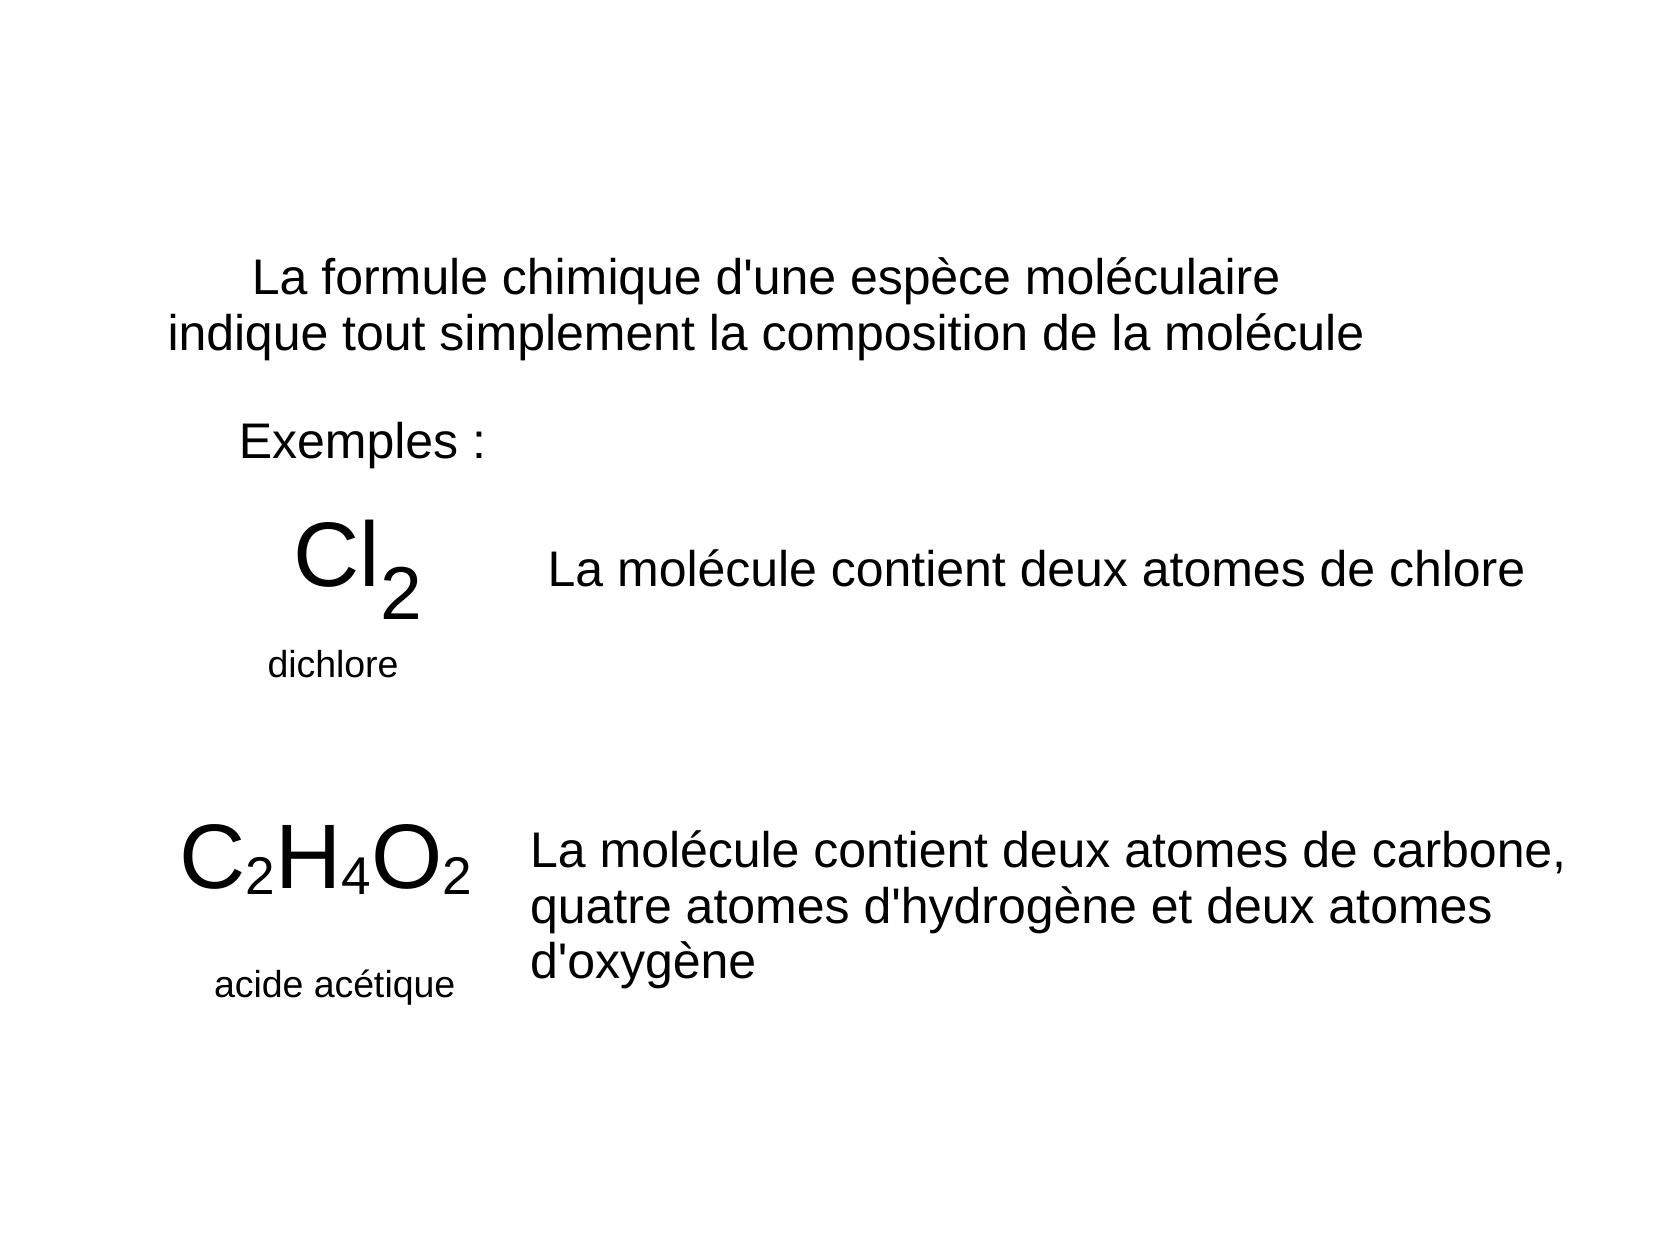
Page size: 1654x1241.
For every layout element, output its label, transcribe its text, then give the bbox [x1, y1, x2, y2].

text_box 2 [365, 544, 440, 636]
text_box La formule chimique d'une espèce moléculaire indique tout simplement la composition de la molécule [152, 241, 1380, 414]
text_box Exemples : [224, 406, 515, 477]
text_box dichlore [252, 636, 455, 694]
text_box acide acétique [199, 956, 544, 1014]
text_box La molécule contient deux atomes de carbone, quatre atomes d'hydrogène et deux atomes d'oxygène [515, 814, 1582, 997]
text_box Cl [278, 496, 436, 636]
text_box La molécule contient deux atomes de chlore [533, 533, 1541, 604]
text_box C2H4O2 [164, 797, 490, 946]
